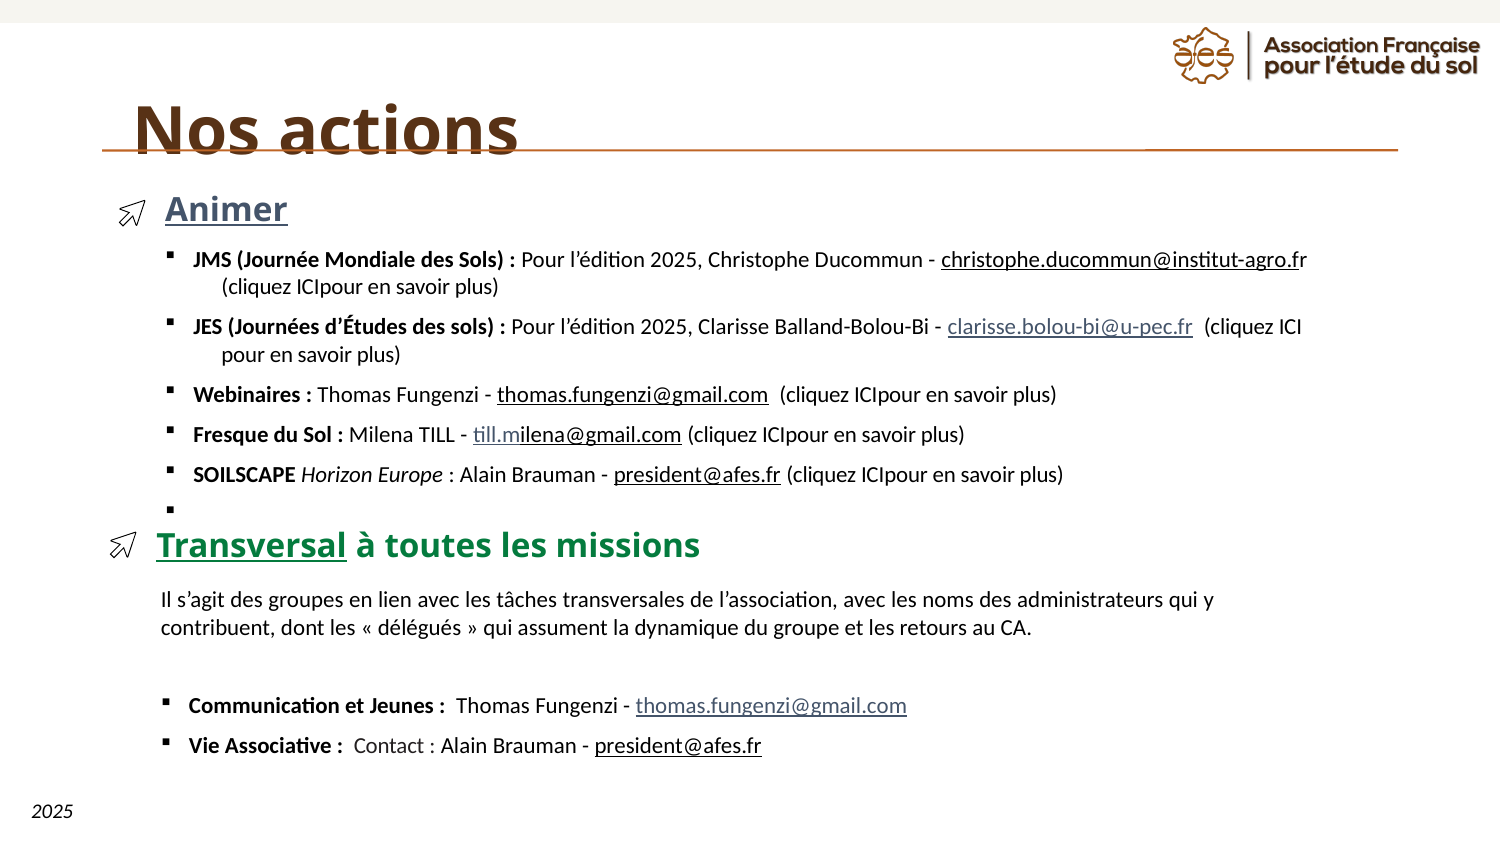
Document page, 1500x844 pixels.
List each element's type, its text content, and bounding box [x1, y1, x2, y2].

picture [99, 521, 147, 569]
text_box JMS (Journée Mondiale des Sols) : Pour l’édition 2025, Christophe Ducommun - christophe.ducommun@institut-agro.fr (cliquez ICI pour en savoir plus) JES (Journées d’Études des sols) : Pour l’édition 2025, Clarisse Balland-Bolou-Bi - clarisse.bolou-bi@u-pec.fr (cliquez ICI pour en savoir plus) Webinaires : Thomas Fungenzi - thomas.fungenzi@gmail.com (cliquez ICI pour en savoir plus) Fresque du Sol : Milena TILL - till.milena@gmail.com (cliquez ICI pour en savoir plus) SOILSCAPE Horizon Europe : Alain Brauman - president@afes.fr (cliquez ICI pour en savoir plus) [150, 237, 1349, 534]
picture [109, 190, 150, 237]
title Nos actions [83, 40, 1350, 177]
text_box Communication et Jeunes : Thomas Fungenzi - thomas.fungenzi@gmail.com Vie Associative : Contact : Alain Brauman - president@afes.fr [146, 683, 1477, 791]
text_box Il s’agit des groupes en lien avec les tâches transversales de l’association, avec les noms des administrateurs qui y contribuent, dont les « délégués » qui assument la dynamique du groupe et les retours au CA. [146, 577, 1328, 647]
picture [1173, 26, 1495, 98]
text_box Transversal à toutes les missions [142, 510, 1152, 577]
text_box 2025 [16, 786, 766, 830]
text_box Animer [150, 174, 794, 237]
